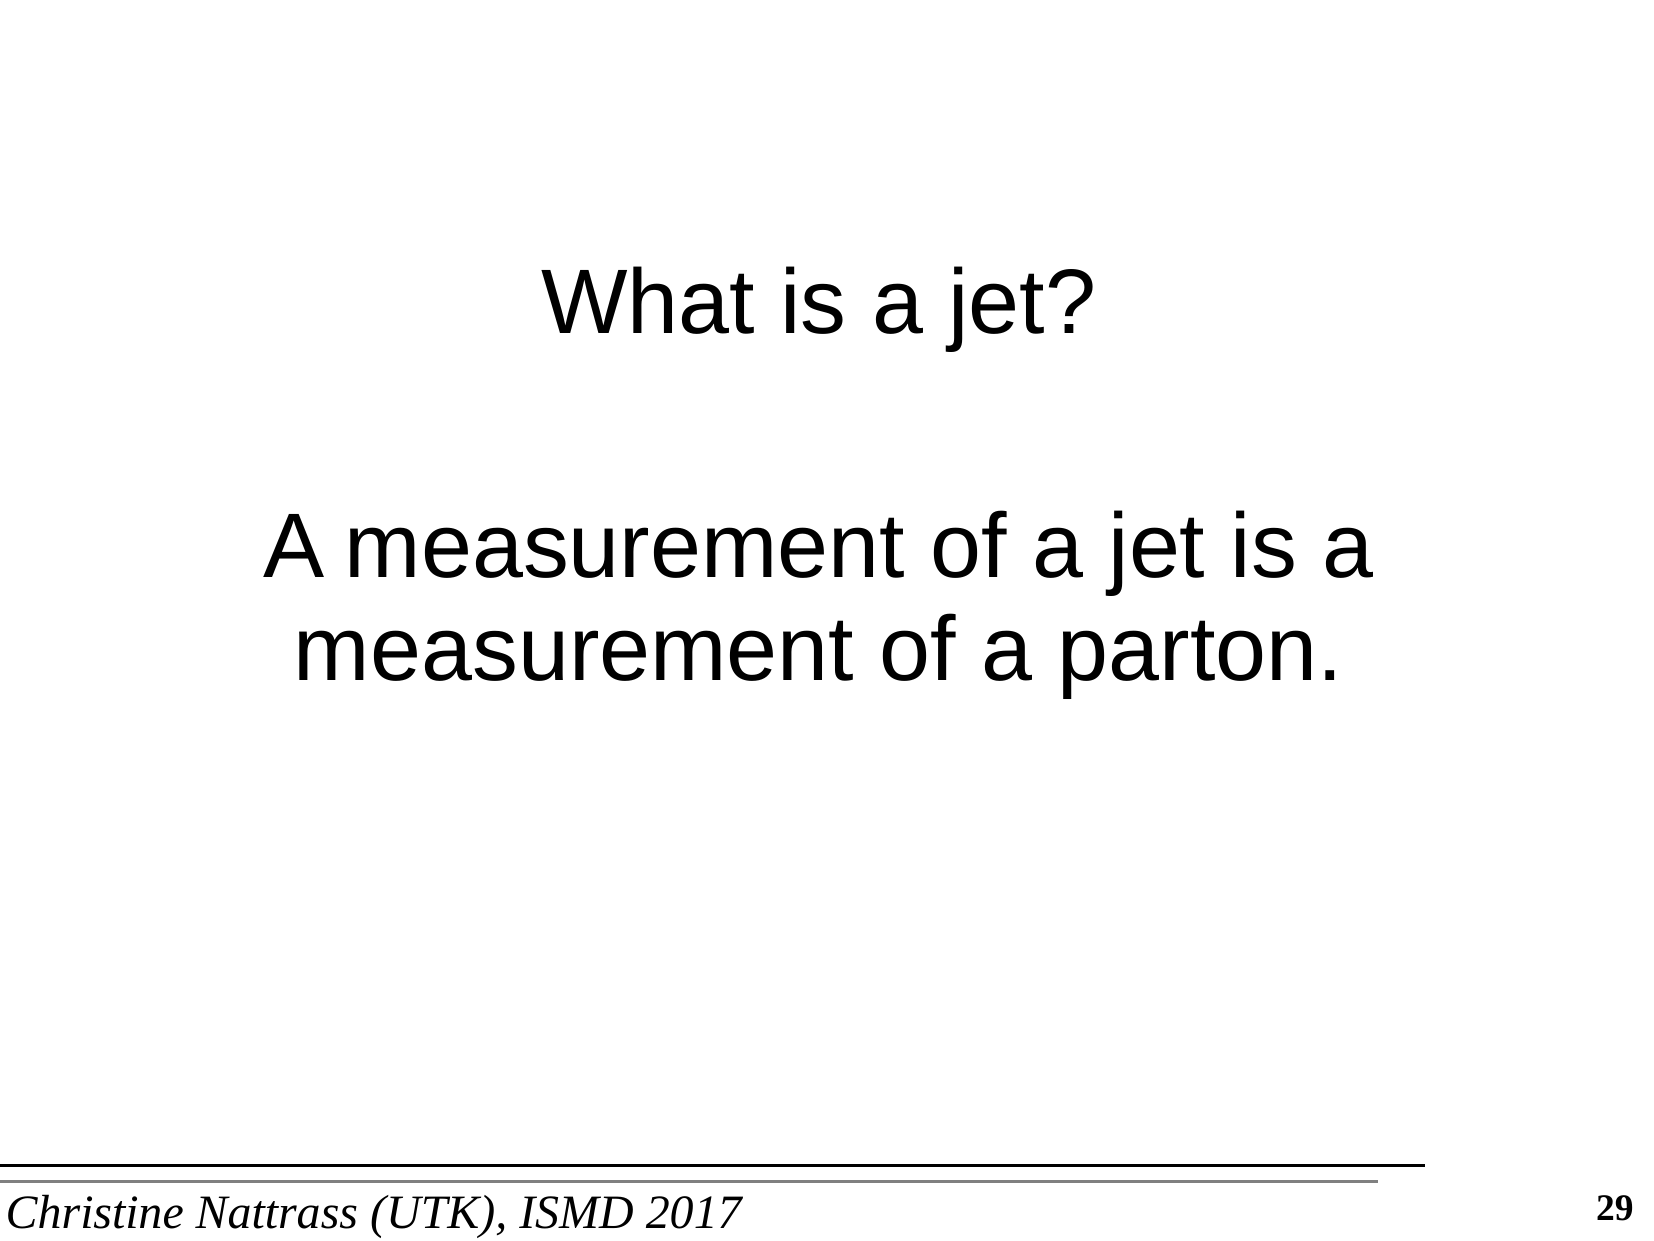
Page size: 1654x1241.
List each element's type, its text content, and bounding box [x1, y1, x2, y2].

title What is a jet? [75, 198, 1564, 406]
title A measurement of a jet is a measurement of a parton. [75, 493, 1564, 701]
